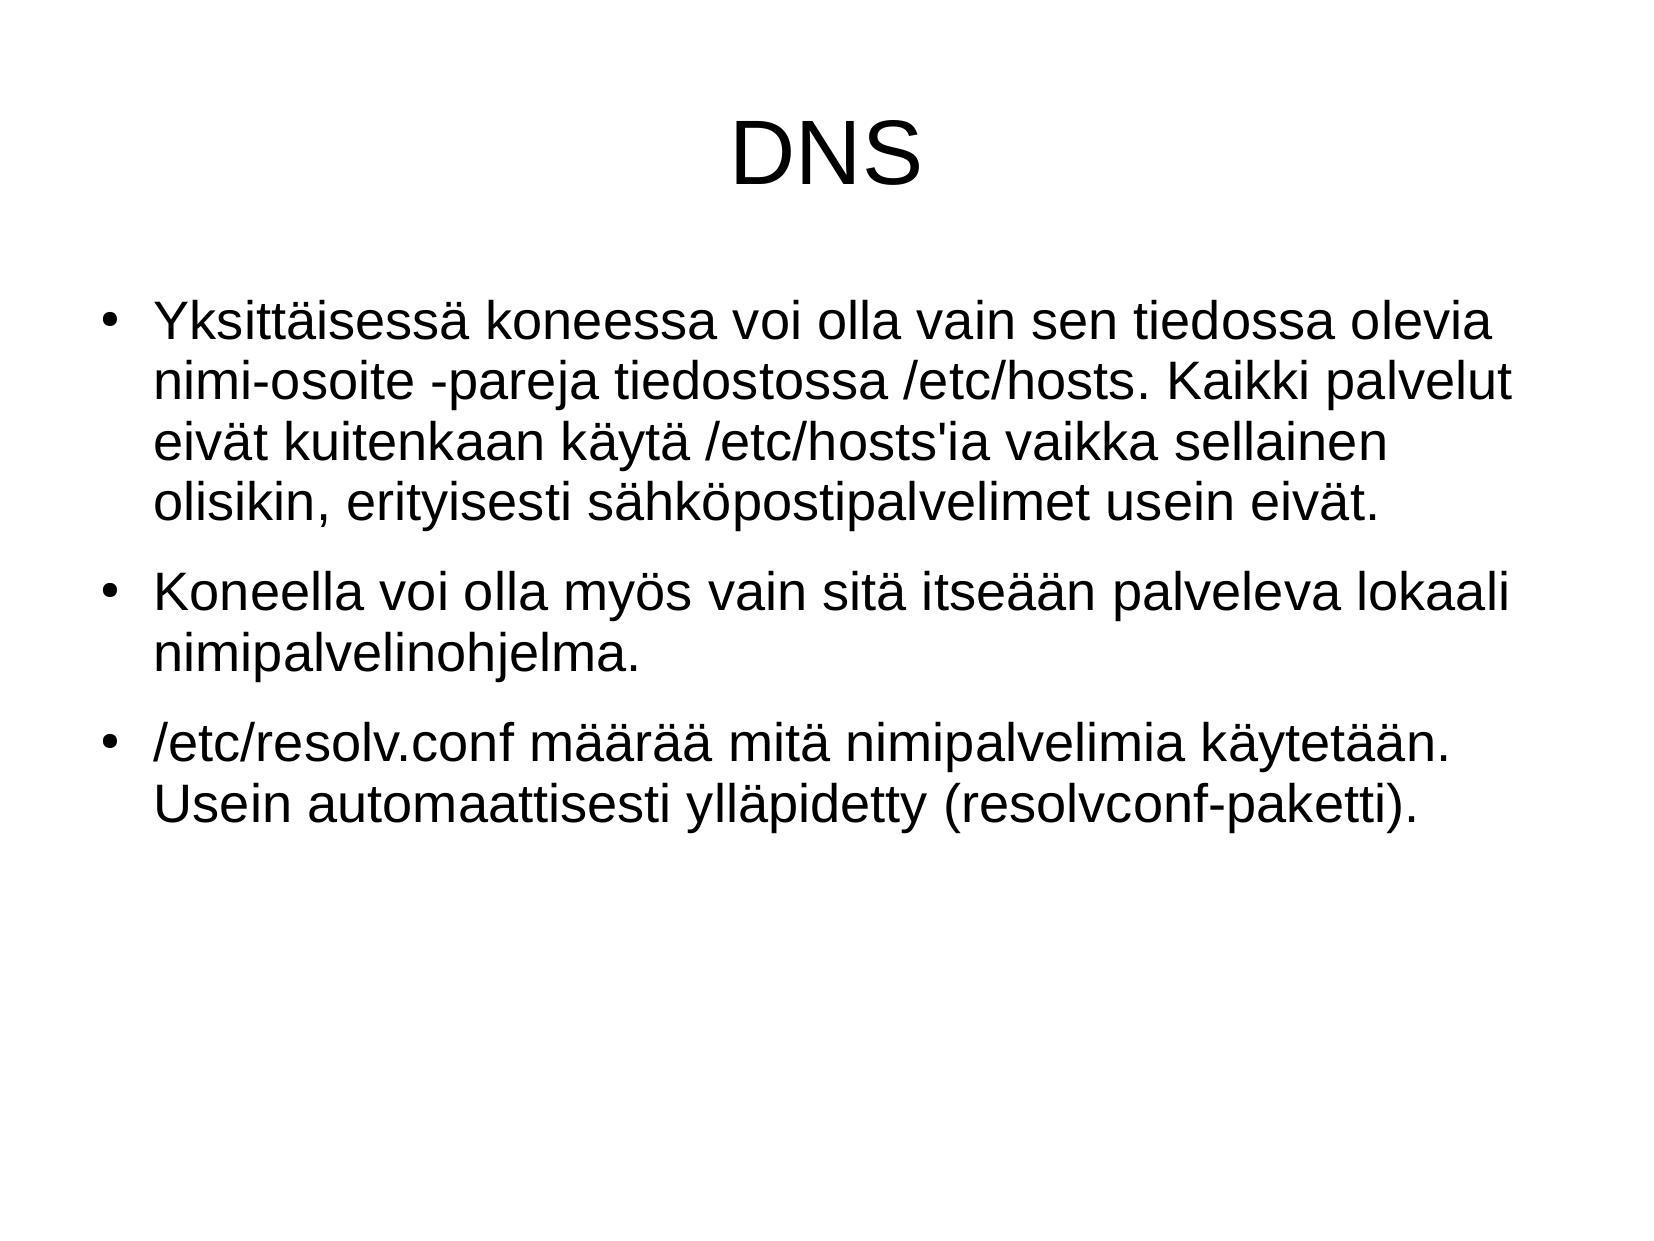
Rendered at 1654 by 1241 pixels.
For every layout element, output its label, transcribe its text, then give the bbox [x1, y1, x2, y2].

list Yksittäisessä koneessa voi olla vain sen tiedossa olevia nimi-osoite -pareja tiedostossa /etc/hosts. Kaikki palvelut eivät kuitenkaan käytä /etc/hosts'ia vaikka sellainen olisikin, erityisesti sähköpostipalvelimet usein eivät. Koneella voi olla myös vain sitä itseään palveleva lokaali nimipalvelinohjelma. /etc/resolv.conf määrää mitä nimipalvelimia käytetään. Usein automaattisesti ylläpidetty (resolvconf-paketti). [82, 290, 1571, 1010]
title DNS [82, 49, 1571, 257]
